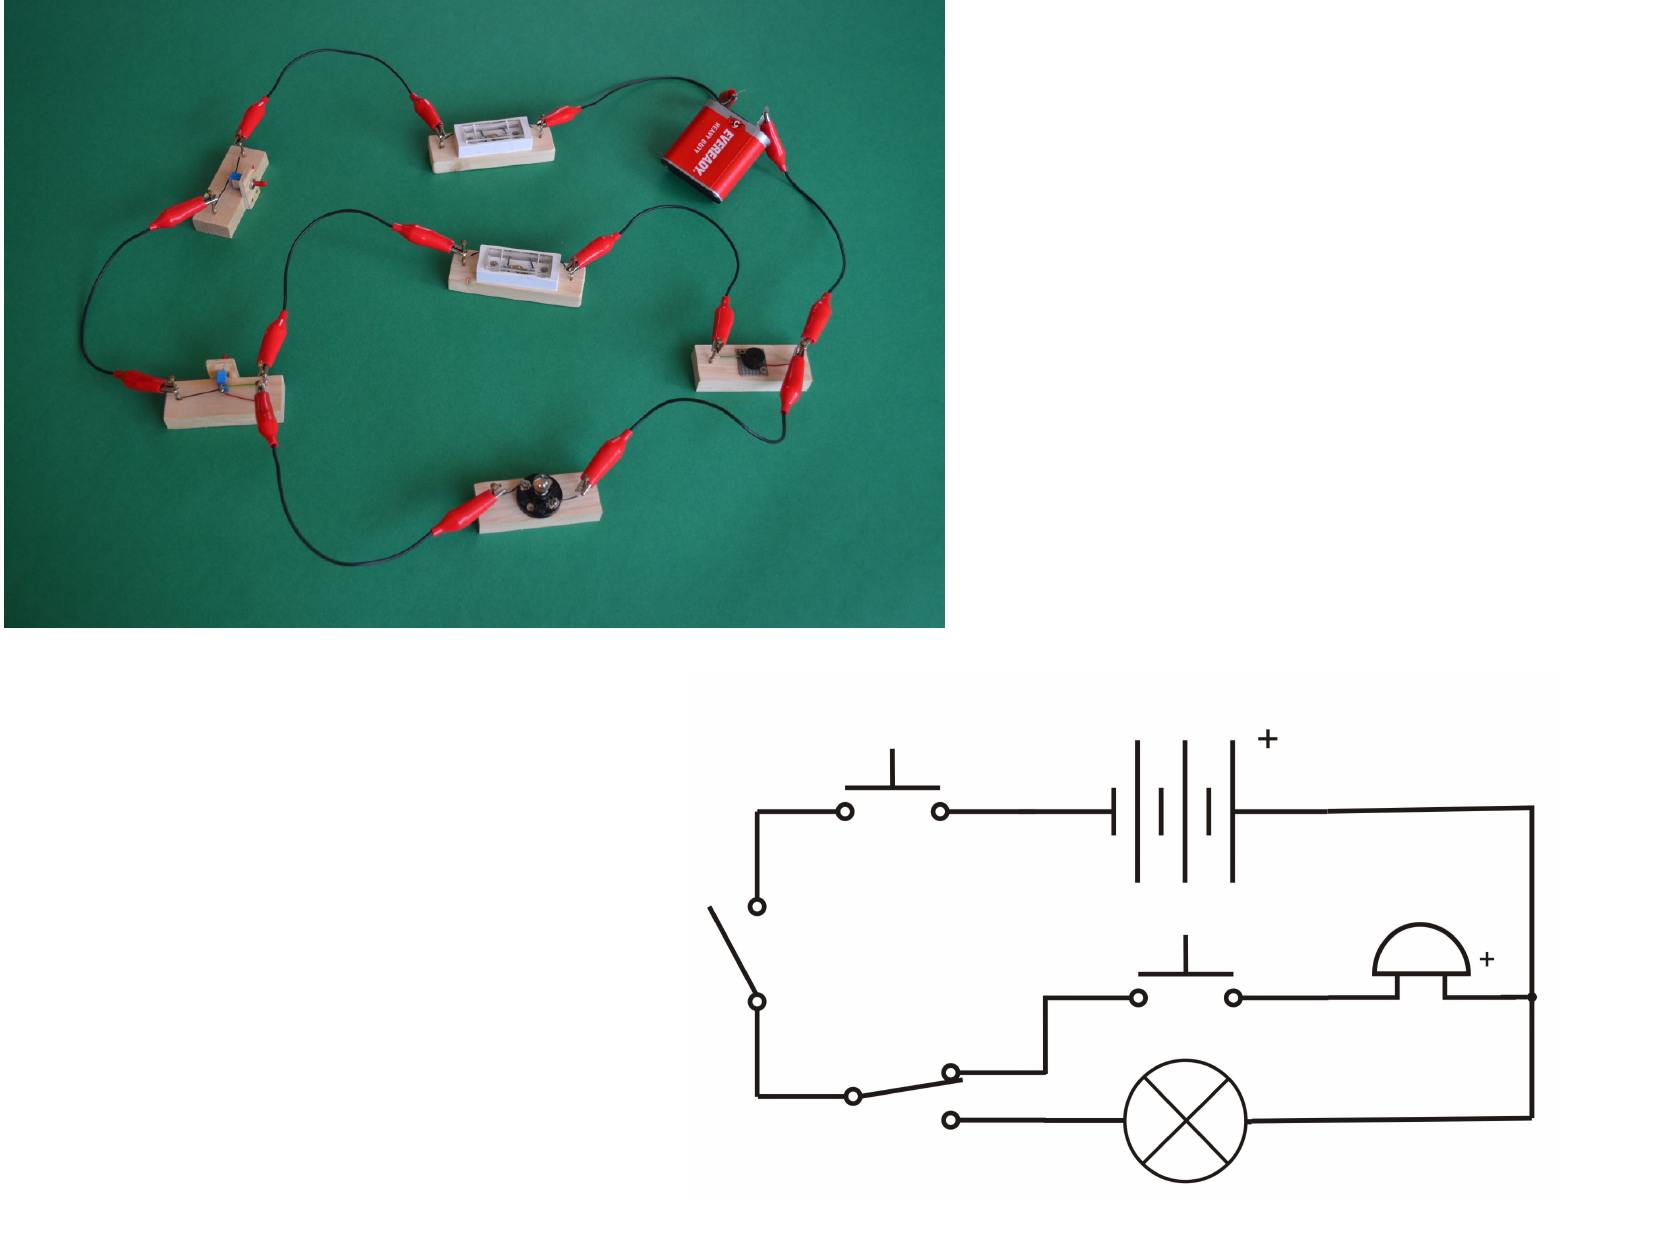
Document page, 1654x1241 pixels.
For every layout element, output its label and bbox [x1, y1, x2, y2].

picture [4, 0, 945, 628]
picture [685, 673, 1562, 1199]
